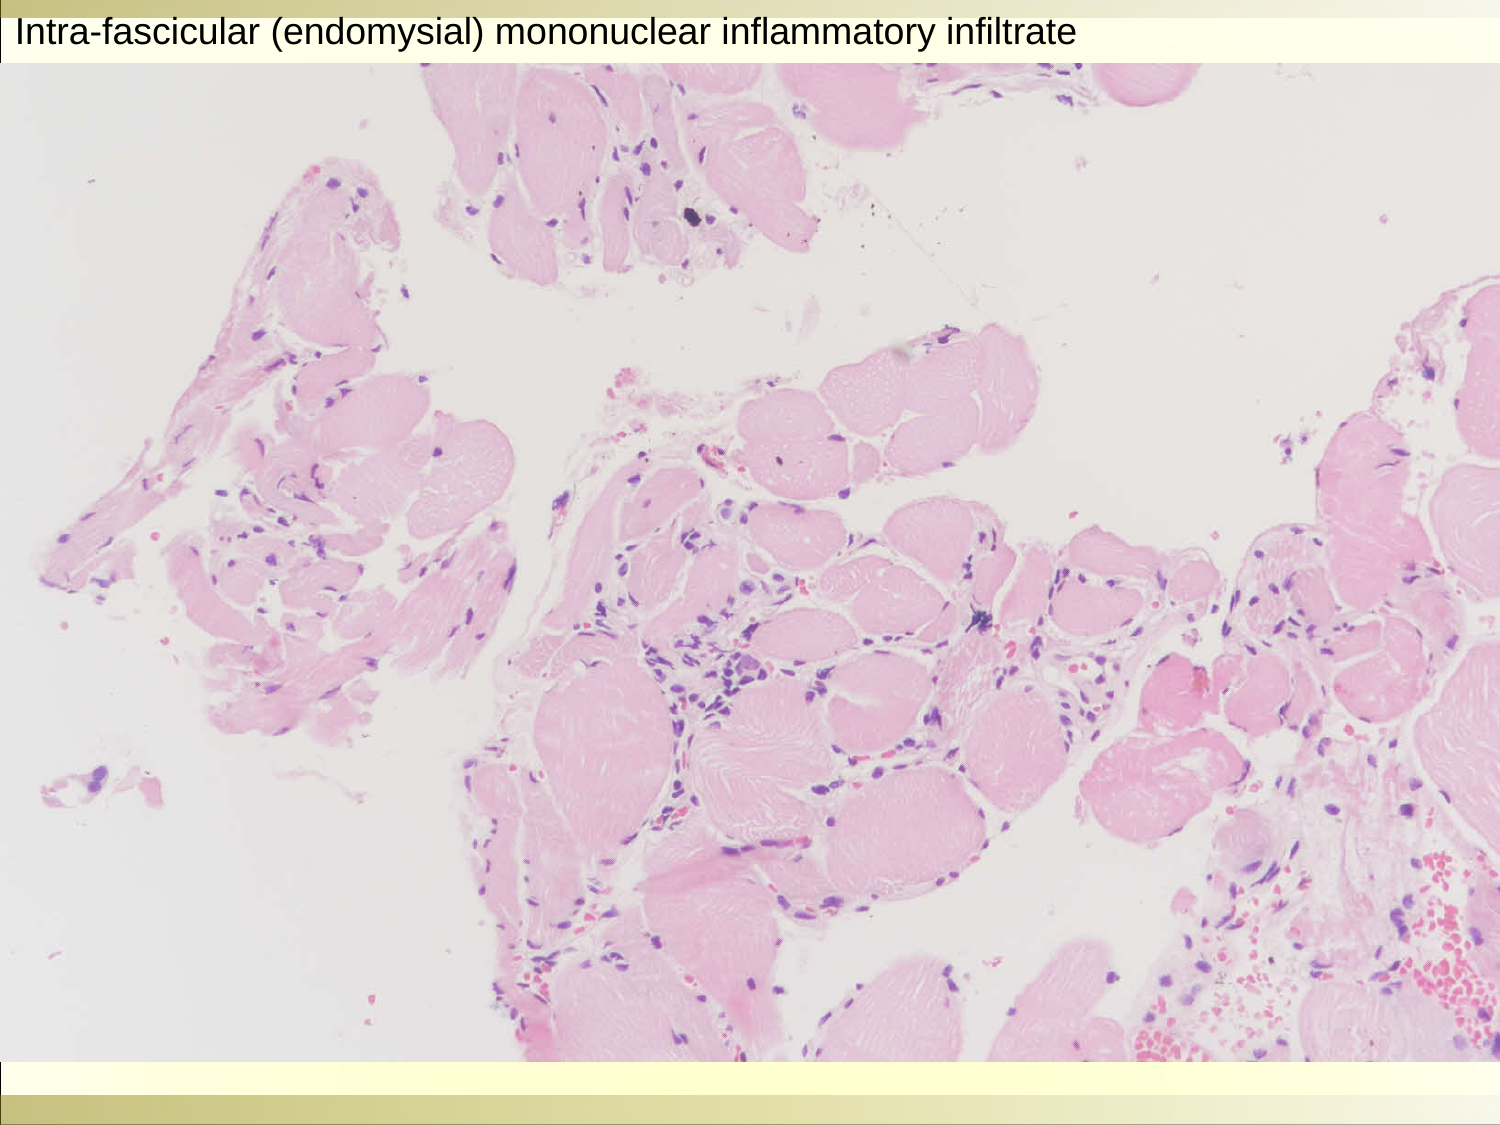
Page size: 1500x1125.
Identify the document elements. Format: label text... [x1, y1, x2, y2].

text_box Intra-fascicular (endomysial) mononuclear inflammatory infiltrate [0, 0, 1500, 60]
picture [0, 60, 1500, 1095]
